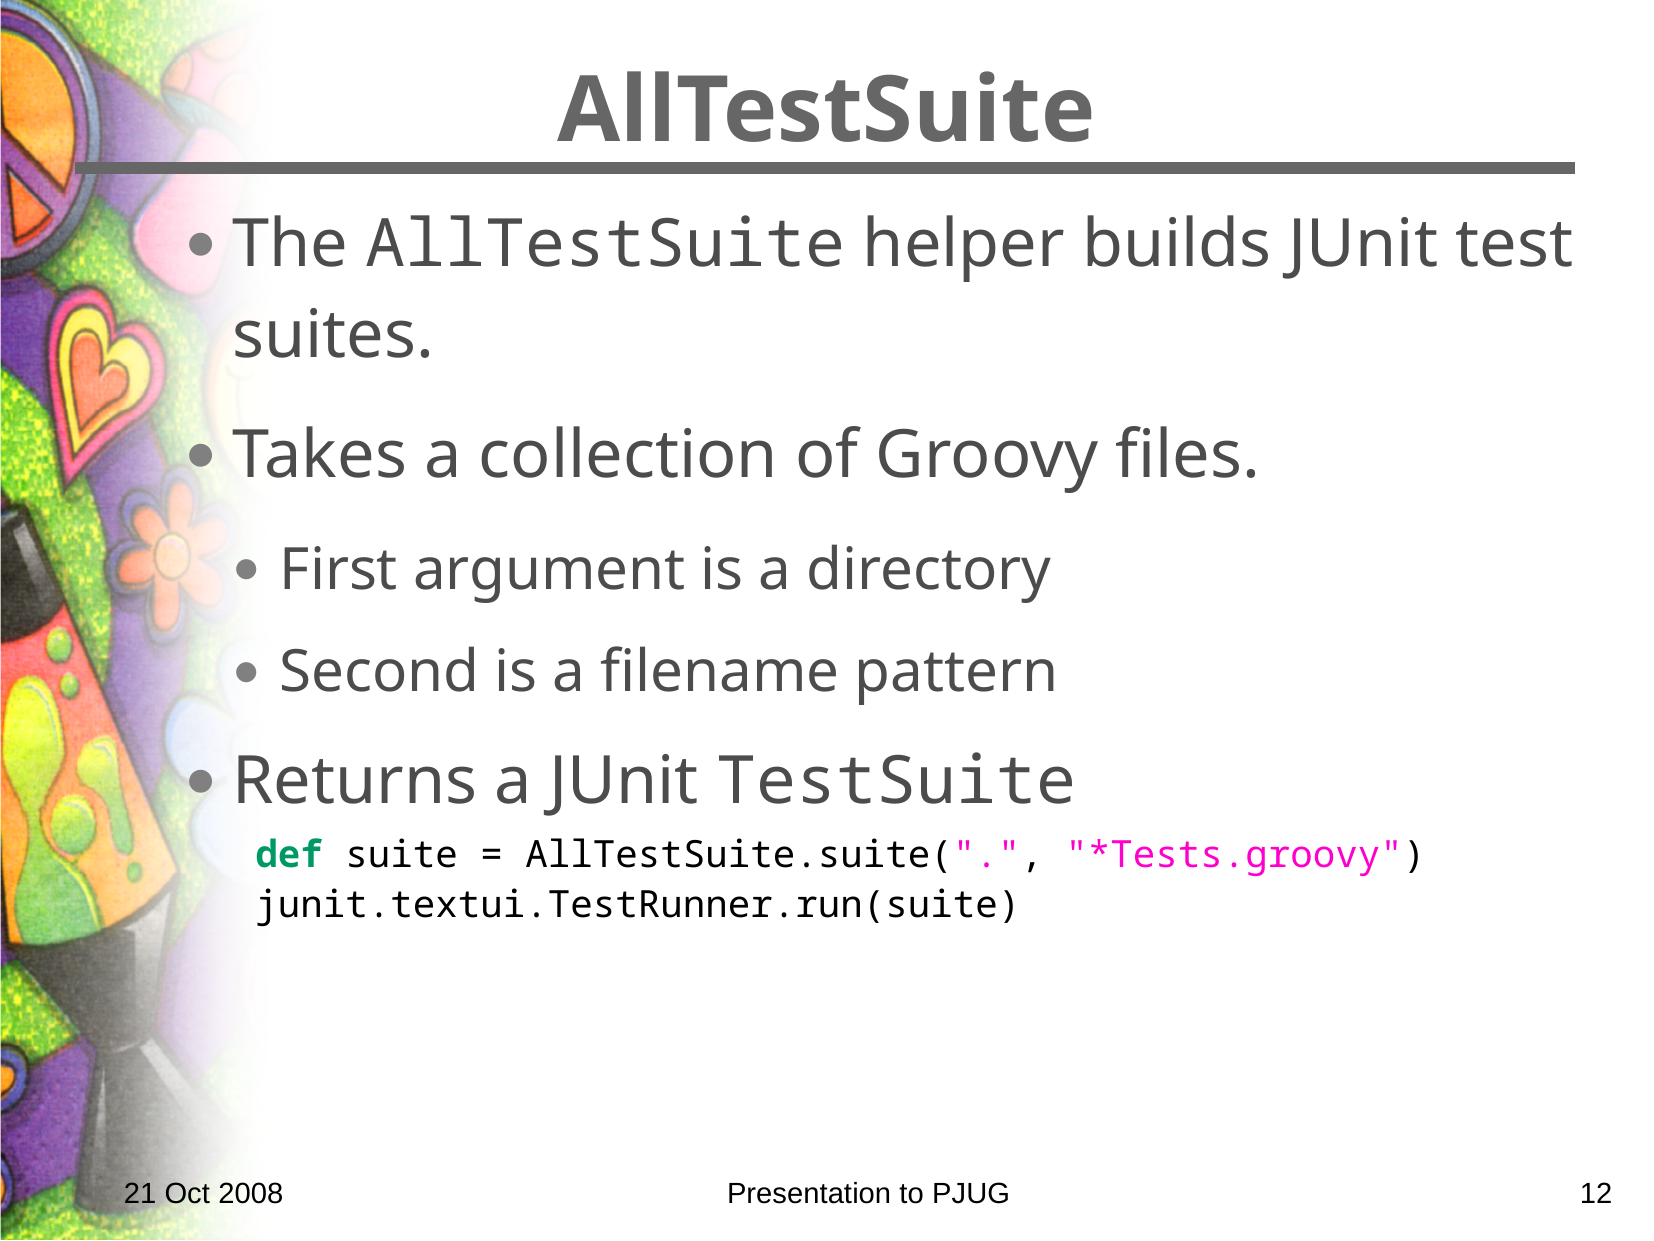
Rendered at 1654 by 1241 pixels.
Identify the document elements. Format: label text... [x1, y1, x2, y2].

title AllTestSuite [82, 2, 1571, 210]
list The AllTestSuite helper builds JUnit test suites. Takes a collection of Groovy files. First argument is a directory Second is a filename pattern Returns a JUnit TestSuite [187, 195, 1613, 1080]
picture [0, 0, 413, 1240]
text_box def suite = AllTestSuite.suite(".", "*Tests.groovy") junit.textui.TestRunner.run(suite) [240, 819, 1654, 917]
